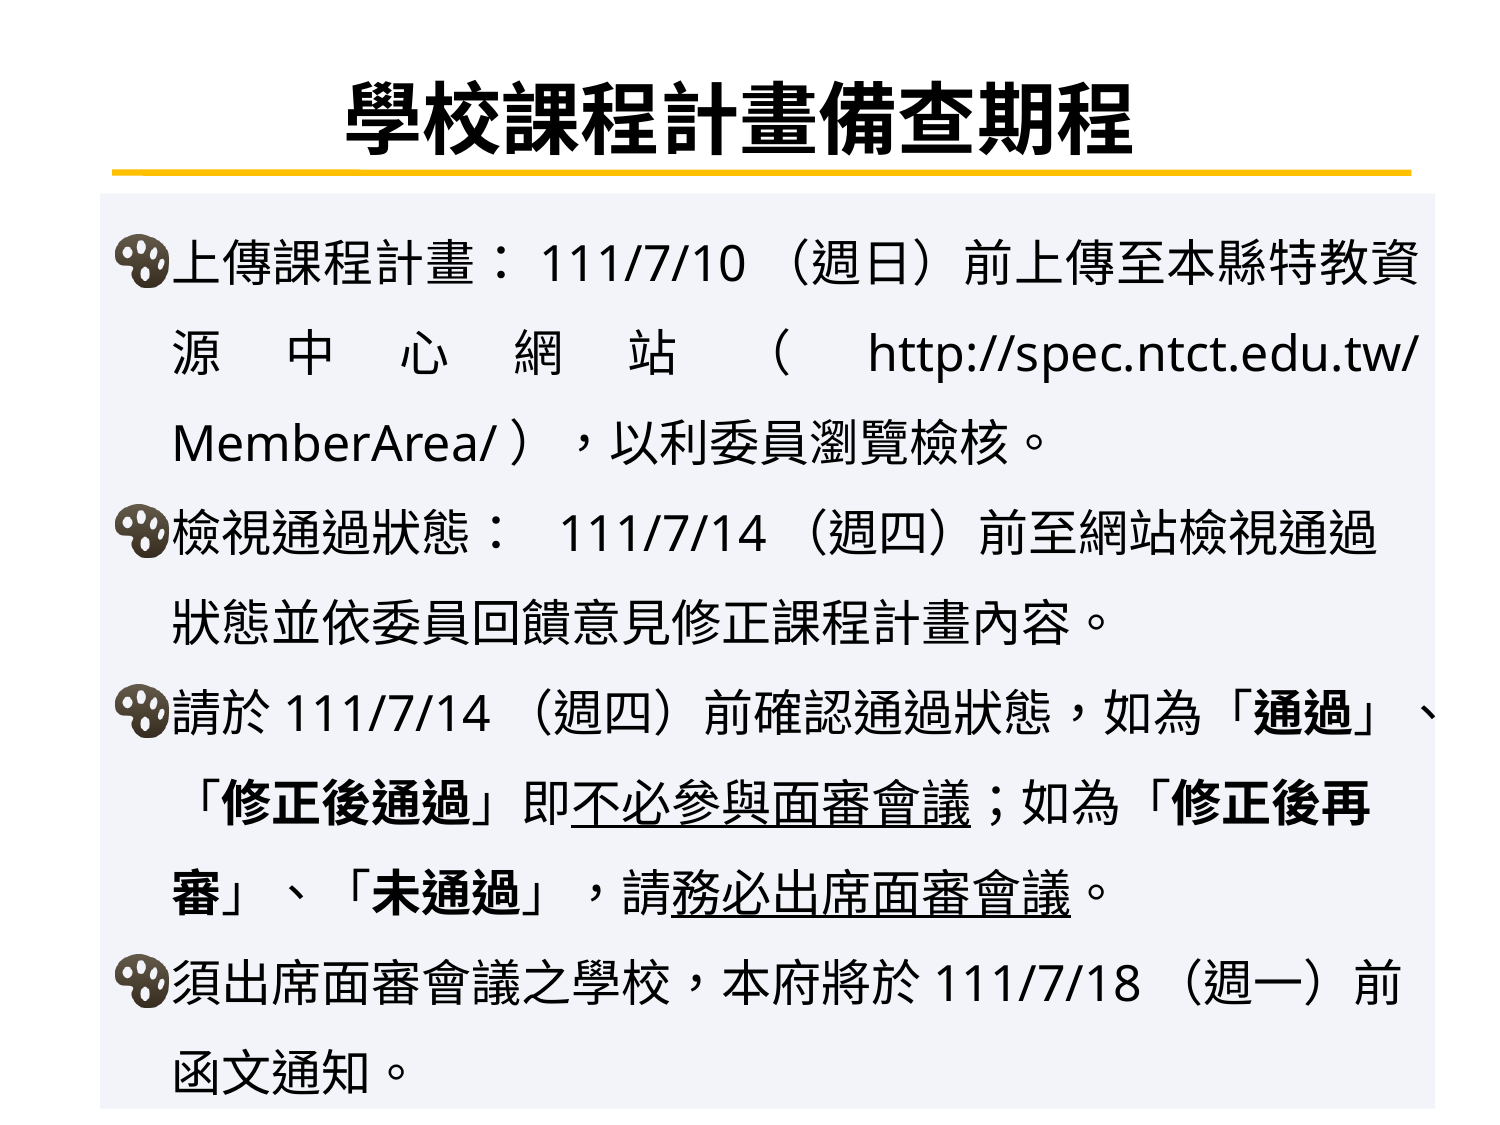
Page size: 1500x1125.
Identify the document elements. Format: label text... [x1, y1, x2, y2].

picture [115, 954, 169, 1008]
text_box 上傳課程計畫：111/7/10（週日）前上傳至本縣特教資源中心網站（http://spec.ntct.edu.tw/MemberArea/），以利委員瀏覽檢核。 檢視通過狀態： 111/7/14（週四）前至網站檢視通過狀態並依委員回饋意見修正課程計畫內容。 請於111/7/14（週四）前確認通過狀態，如為「通過」、「修正後通過」即不必參與面審會議；如為「修正後再審」、「未通過」，請務必出席面審會議。 須出席面審會議之學校，本府將於111/7/18（週一）前函文通知。 [100, 193, 1436, 1109]
text_box 學校課程計畫備查期程 [328, 61, 1151, 172]
picture [115, 234, 169, 288]
picture [115, 684, 169, 738]
picture [115, 504, 169, 558]
